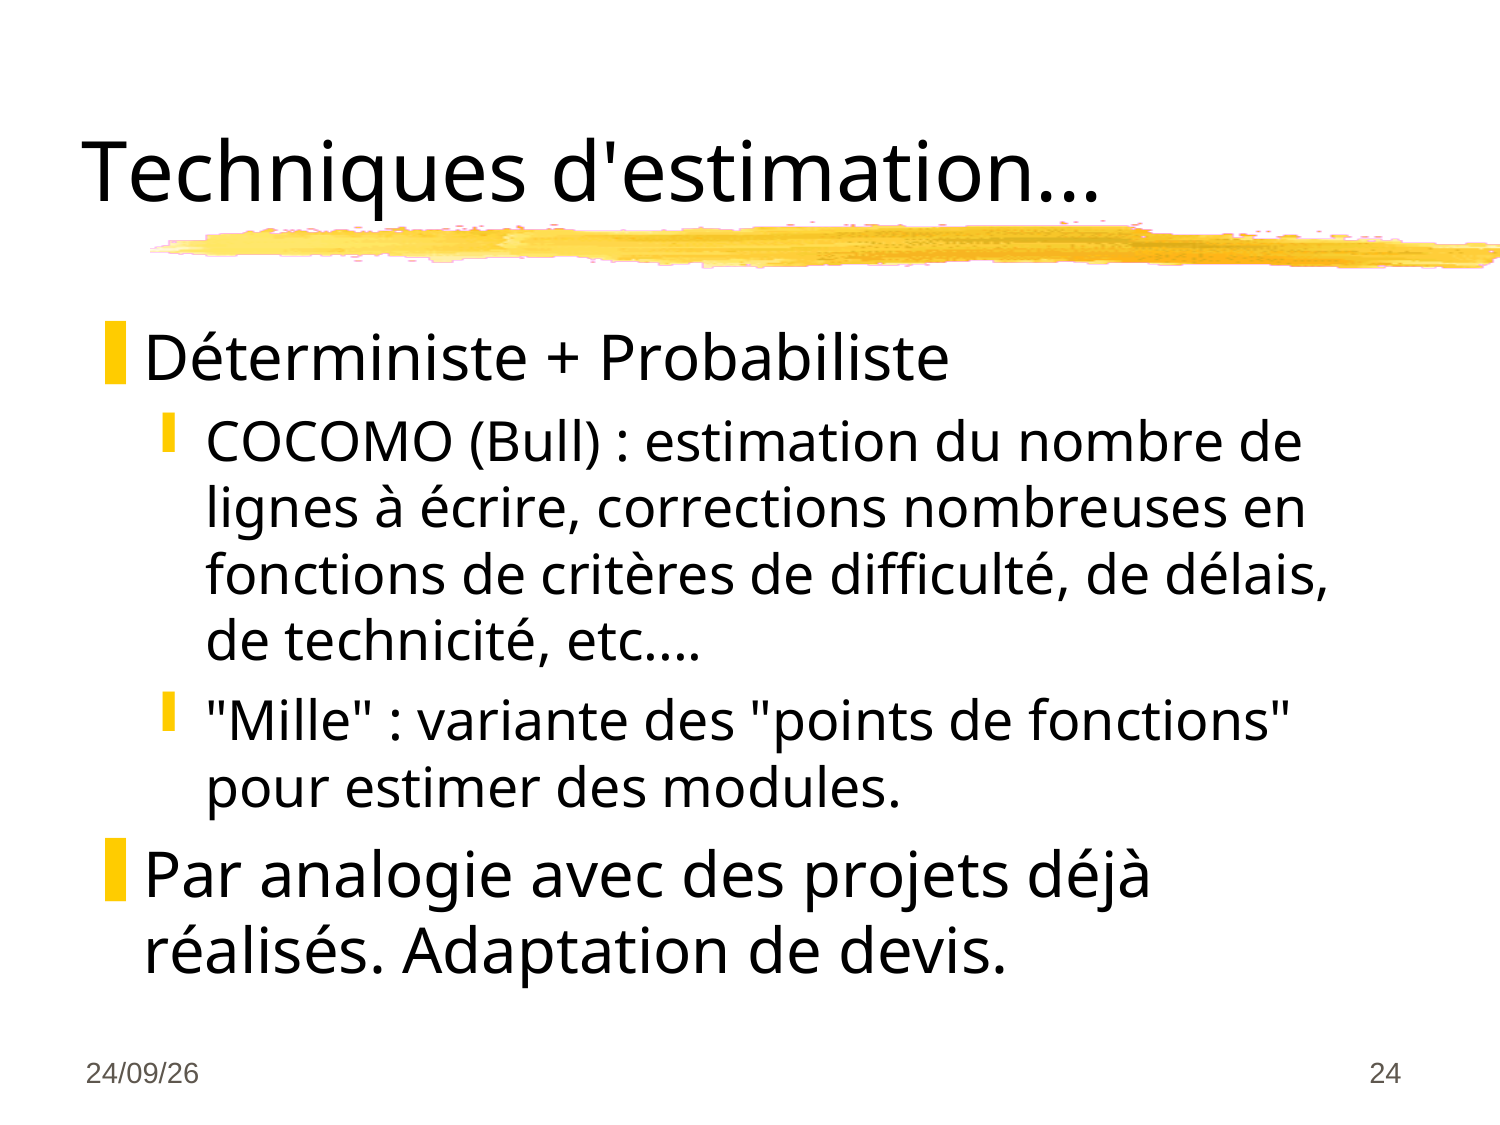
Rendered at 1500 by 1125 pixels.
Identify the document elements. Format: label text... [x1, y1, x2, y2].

list Déterministe + Probabiliste COCOMO (Bull) : estimation du nombre de lignes à écrire, corrections nombreuses en fonctions de critères de difficulté, de délais, de technicité, etc.... "Mille" : variante des "points de fonctions" pour estimer des modules. Par analogie avec des projets déjà réalisés. Adaptation de devis. [74, 309, 1417, 994]
text_box <numéro> [1104, 1021, 1417, 1097]
picture [150, 215, 1500, 279]
text_box 20/01/15 [70, 1021, 384, 1097]
title Techniques d'estimation... [66, 37, 1342, 225]
